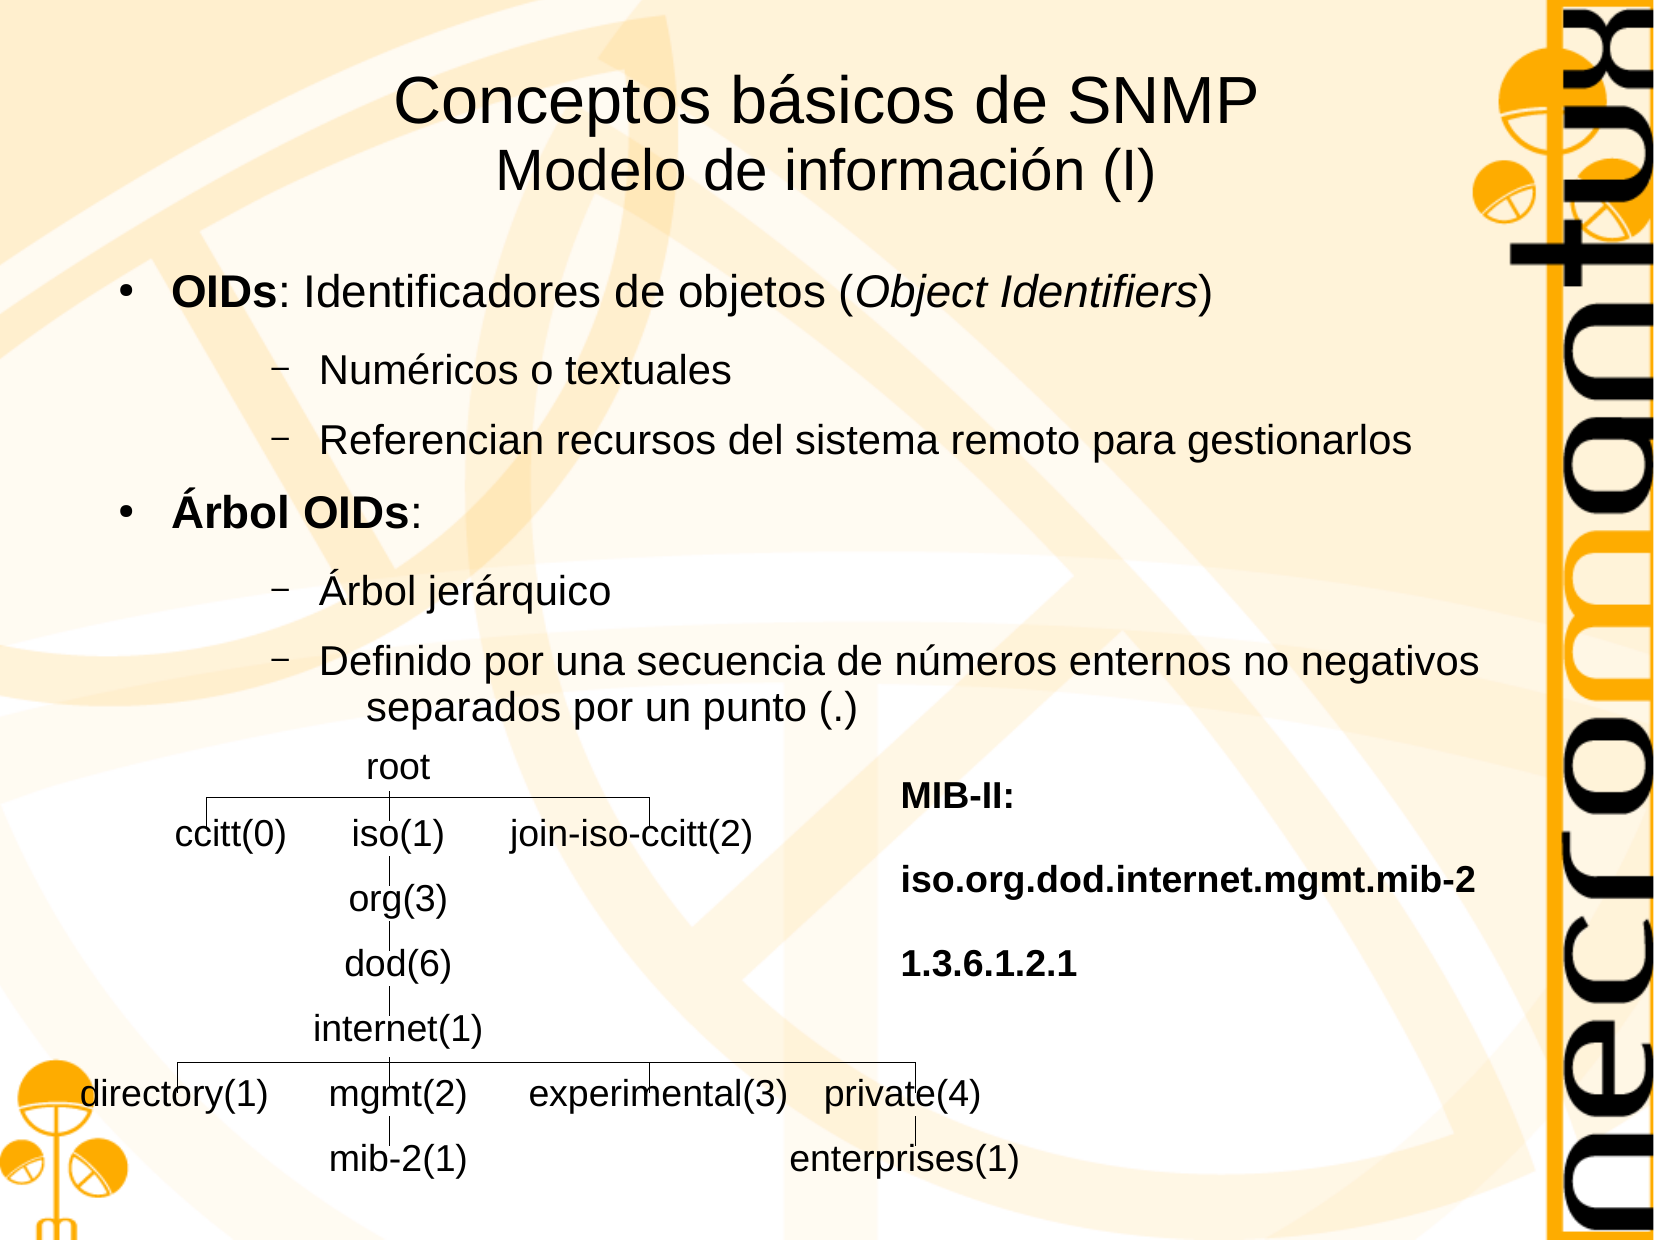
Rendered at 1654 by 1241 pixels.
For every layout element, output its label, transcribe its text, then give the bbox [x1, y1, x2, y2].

text_box private(4) [809, 1065, 969, 1127]
text_box join-iso-ccitt(2) [495, 805, 725, 867]
text_box org(3) [333, 870, 446, 932]
text_box mgmt(2) [313, 1065, 458, 1127]
text_box MIB-II: iso.org.dod.internet.mgmt.mib-2 1.3.6.1.2.1 [885, 766, 1386, 1071]
text_box iso(1) [336, 805, 444, 867]
list OIDs: Identificadores de objetos (Object Identifiers) Numéricos o textuales Referencian recursos del sistema remoto para gestionarlos Árbol OIDs: Árbol jerárquico Definido por una secuencia de números enternos no negativos separados por un punto (.) [82, 265, 1571, 776]
text_box root [351, 738, 434, 797]
text_box dod(6) [329, 935, 448, 997]
text_box enterprises(1) [774, 1130, 994, 1192]
text_box directory(1) [64, 1065, 250, 1127]
text_box internet(1) [298, 1000, 468, 1062]
picture [0, 0, 1654, 1240]
text_box ccitt(0) [159, 805, 282, 867]
title Conceptos básicos de SNMP Modelo de información (I) [82, 54, 1571, 211]
text_box mib-2(1) [313, 1130, 458, 1192]
text_box experimental(3) [513, 1065, 757, 1127]
